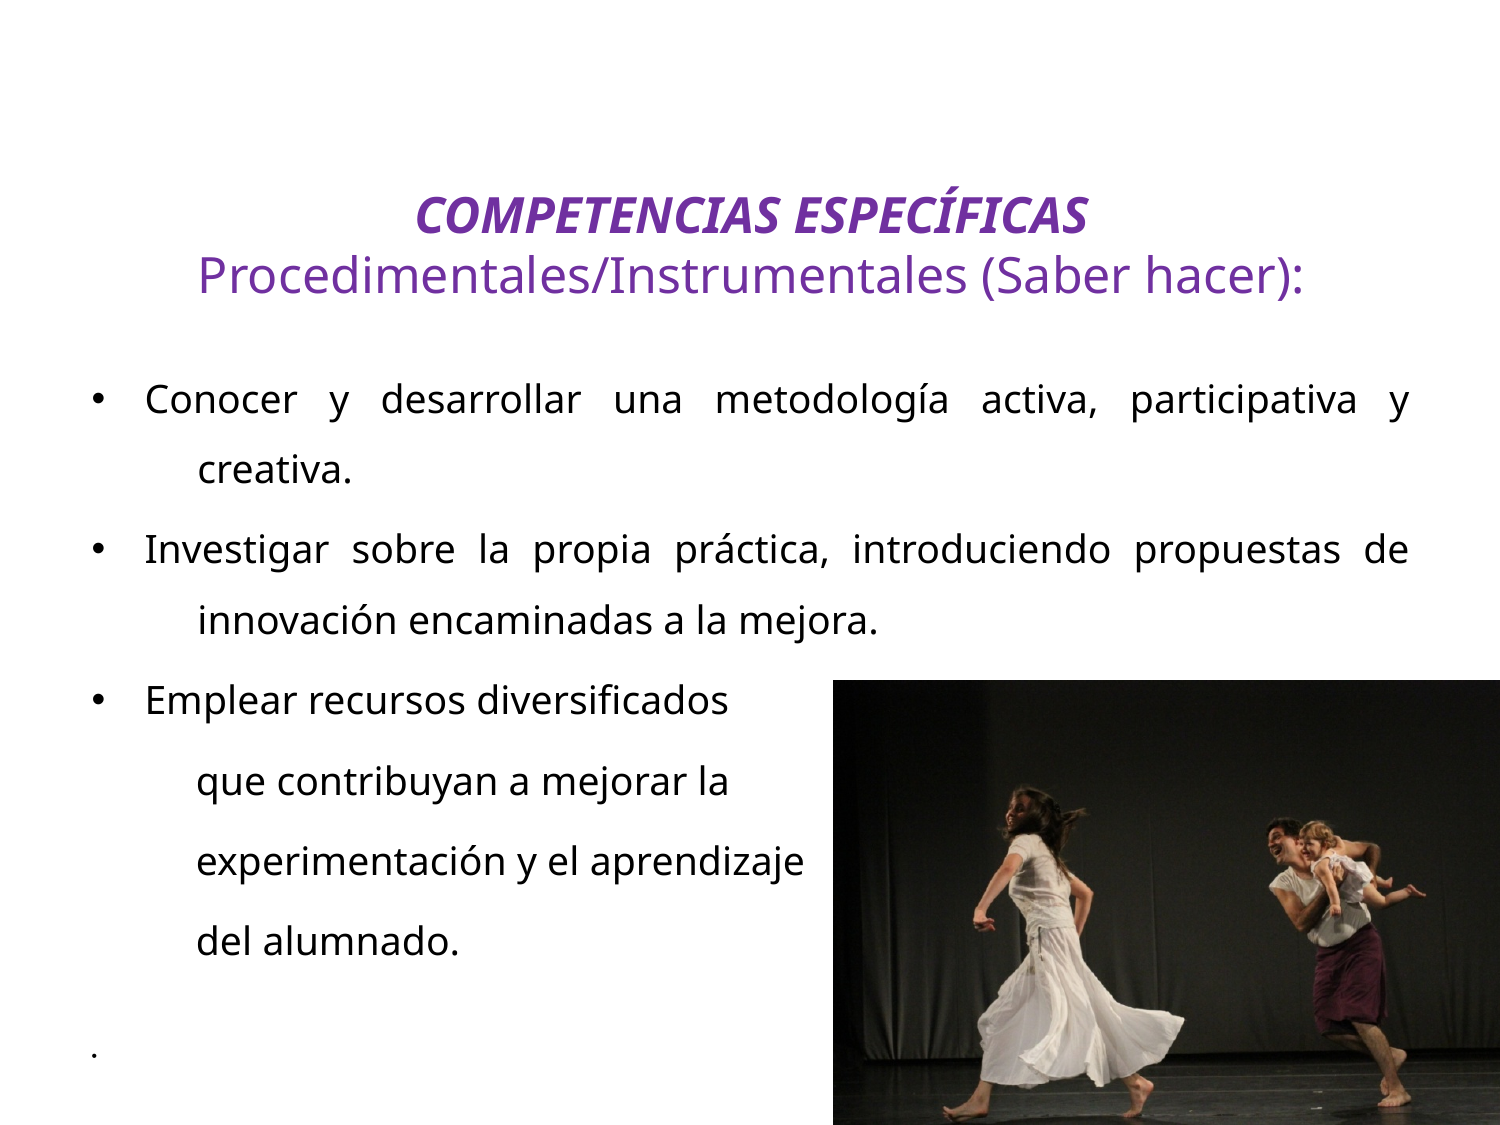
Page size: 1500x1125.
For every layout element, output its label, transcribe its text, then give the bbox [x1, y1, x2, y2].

list Conocer y desarrollar una metodología activa, participativa y creativa. Investigar sobre la propia práctica, introduciendo propuestas de innovación encaminadas a la mejora. Emplear recursos diversificados que contribuyan a mejorar la experimentación y el aprendizaje del alumnado. [76, 314, 1427, 1057]
title COMPETENCIAS ESPECÍFICAS Procedimentales/Instrumentales (Saber hacer): [76, 66, 1427, 254]
picture [833, 680, 1500, 1125]
